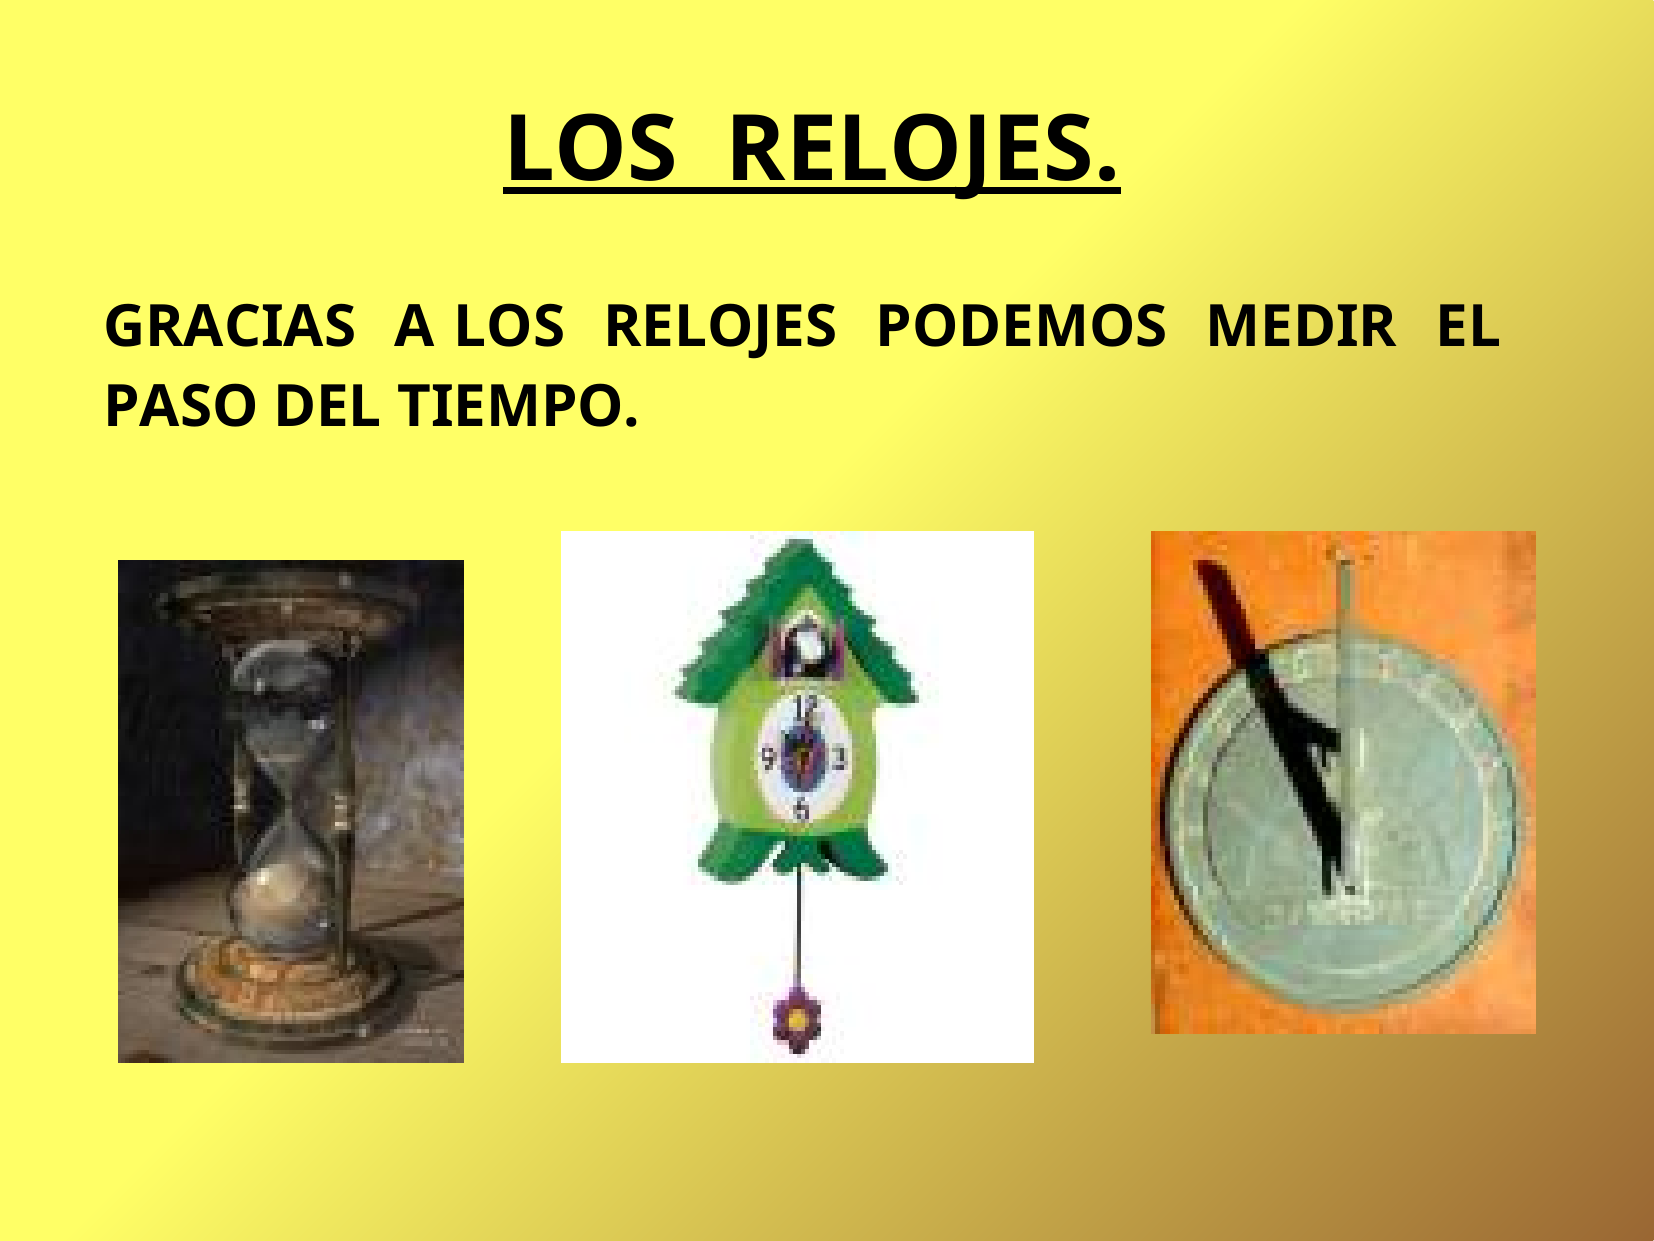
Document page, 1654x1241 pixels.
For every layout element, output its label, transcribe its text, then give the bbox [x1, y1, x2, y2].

picture [561, 531, 1034, 1063]
text_box GRACIAS A LOS RELOJES PODEMOS MEDIR EL PASO DEL TIEMPO. [88, 277, 1536, 502]
text_box LOS RELOJES. [59, 75, 1565, 284]
picture [118, 560, 464, 1063]
picture [1151, 531, 1536, 1034]
